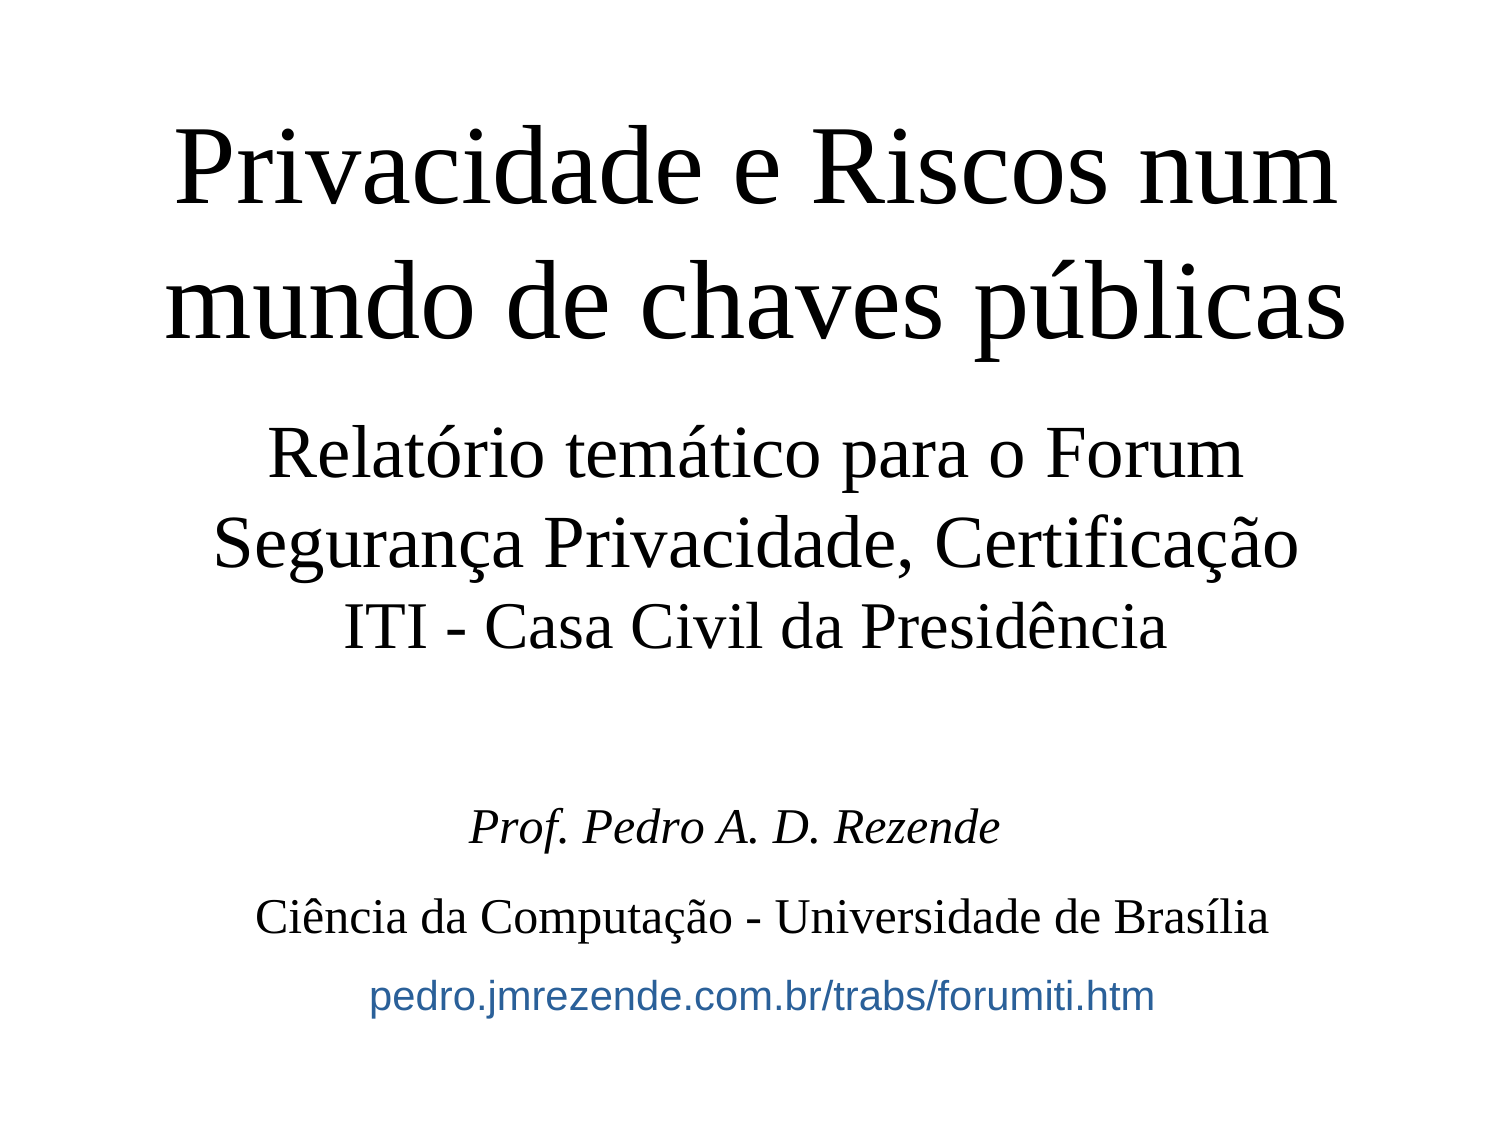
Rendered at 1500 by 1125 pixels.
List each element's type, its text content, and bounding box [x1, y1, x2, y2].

text_box Prof. Pedro A. D. Rezende Ciência da Computação - Universidade de Brasília pedro.jmrezende.com.br/trabs/forumiti.htm [102, 763, 1367, 1040]
text_box Privacidade e Riscos num mundo de chaves públicas Relatório temático para o Forum Segurança Privacidade, Certificação ITI - Casa Civil da Presidência [55, 90, 1459, 776]
